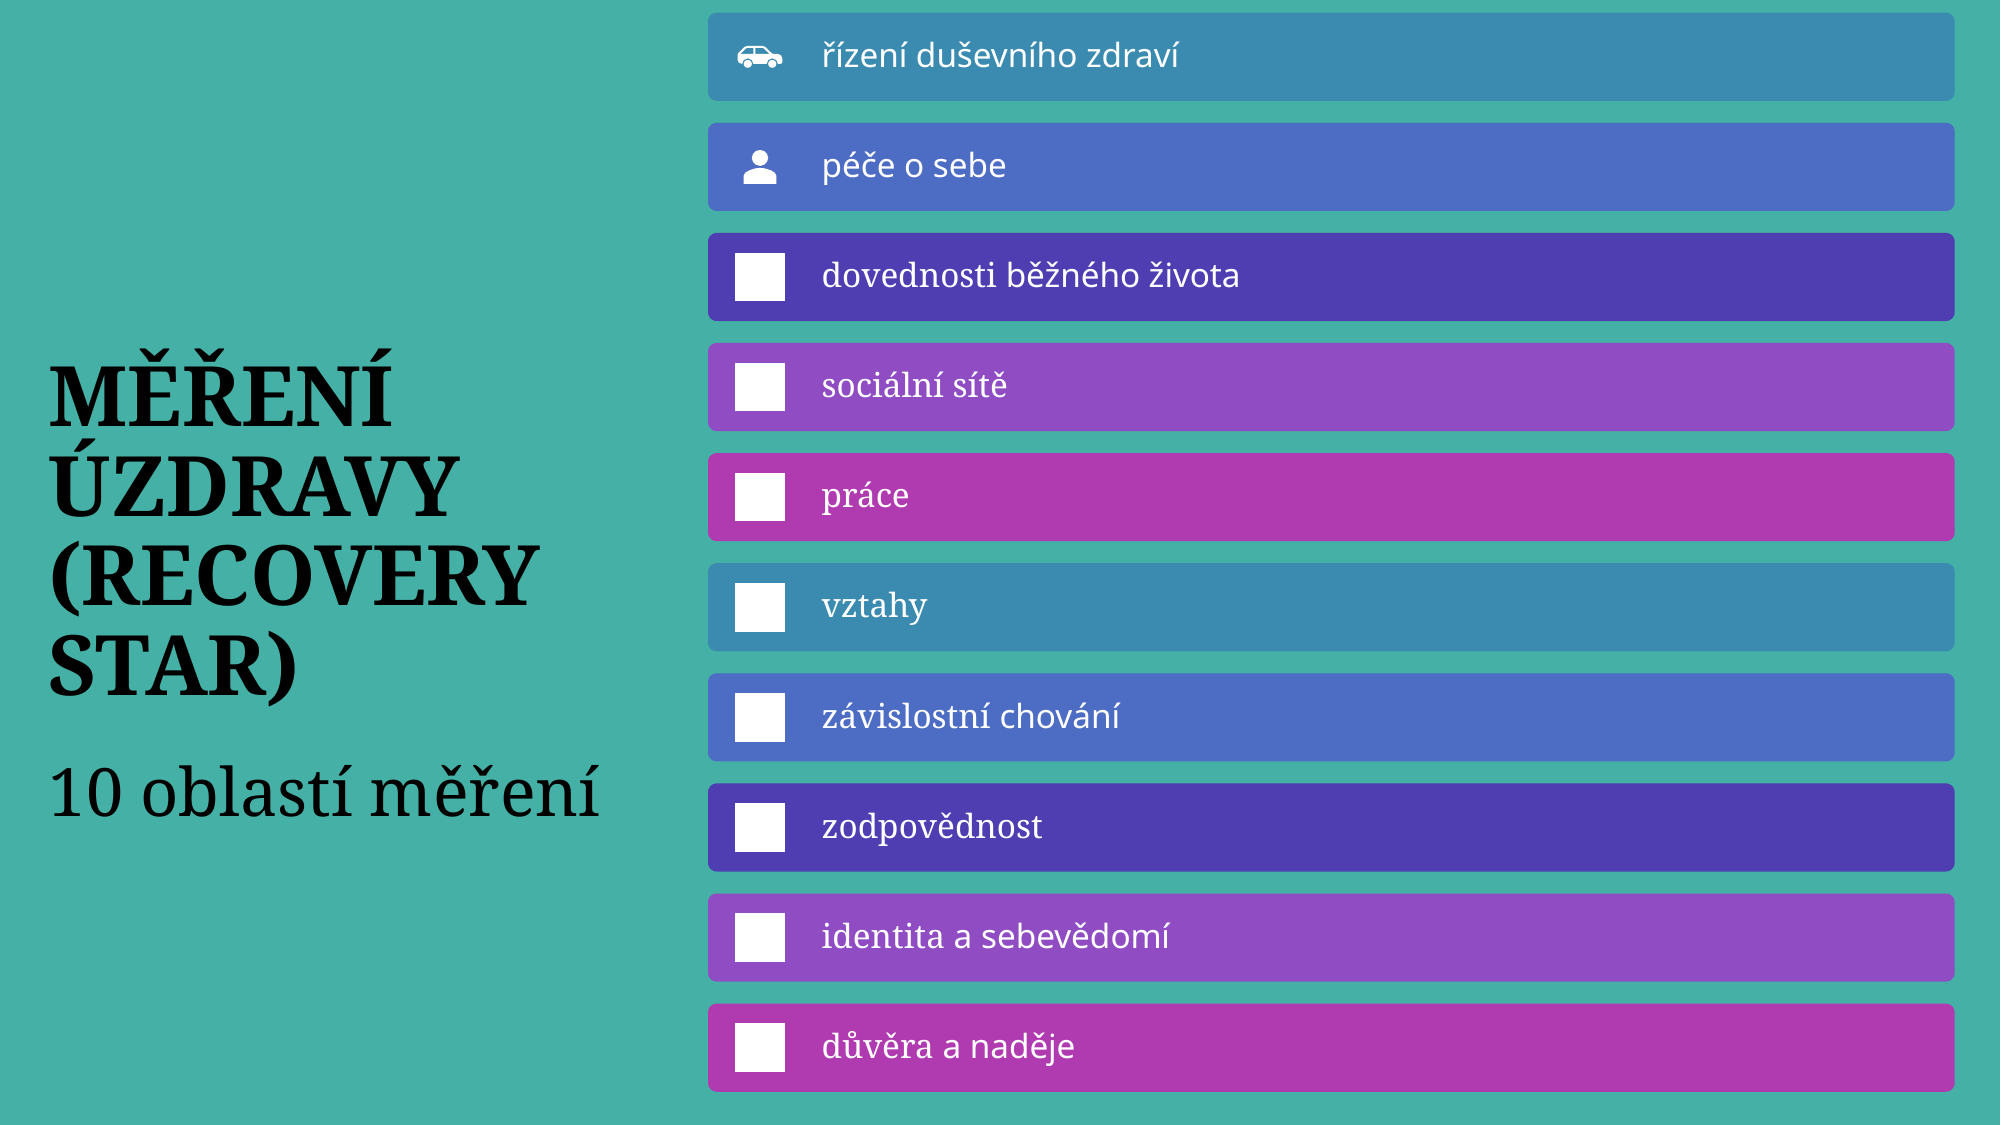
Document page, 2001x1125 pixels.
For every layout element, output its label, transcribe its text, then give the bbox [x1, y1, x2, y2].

text_box vztahy [811, 563, 1955, 652]
text_box závislostní chování [811, 673, 1955, 762]
text_box zodpovědnost [811, 783, 1955, 872]
text_box [0, 0, 2000, 1125]
text_box práce [811, 453, 1955, 542]
text_box péče o sebe [811, 122, 1955, 211]
text_box sociální sítě [811, 342, 1955, 432]
title MĚŘENÍ ÚZDRAVY (RECOVERY STAR) 10 oblastí měření [33, 194, 753, 991]
text_box identita a sebevědomí [811, 893, 1955, 982]
text_box dovednosti běžného života [811, 232, 1955, 321]
text_box důvěra a naděje [811, 1003, 1955, 1092]
text_box řízení duševního zdraví [811, 12, 1955, 101]
